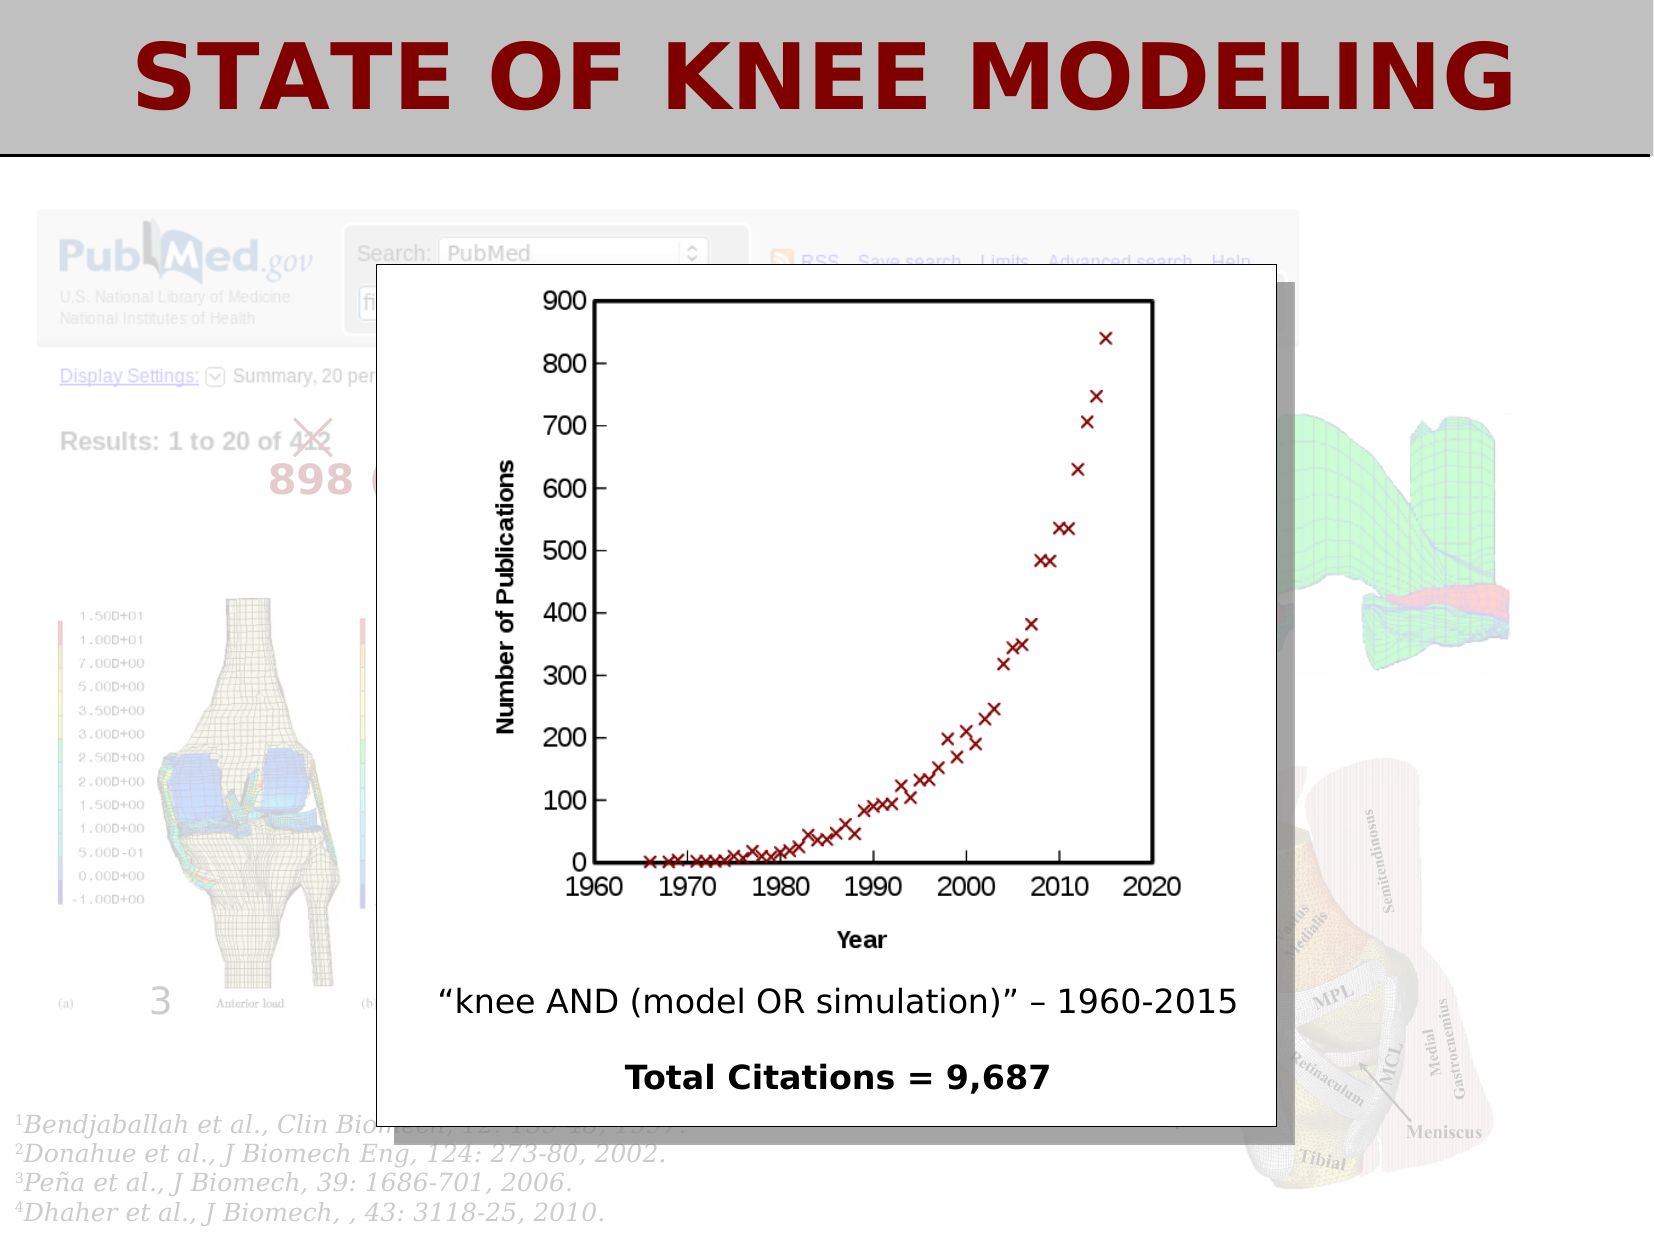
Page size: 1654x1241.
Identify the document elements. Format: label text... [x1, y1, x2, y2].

text_box [0, 0, 1654, 156]
text_box “knee AND (model OR simulation)” – 1960-2015 Total Citations = 9,687 [422, 974, 1255, 1106]
text_box [0, 187, 1654, 1241]
picture [454, 276, 1188, 970]
text_box STATE OF KNEE MODELING [0, 24, 1651, 132]
